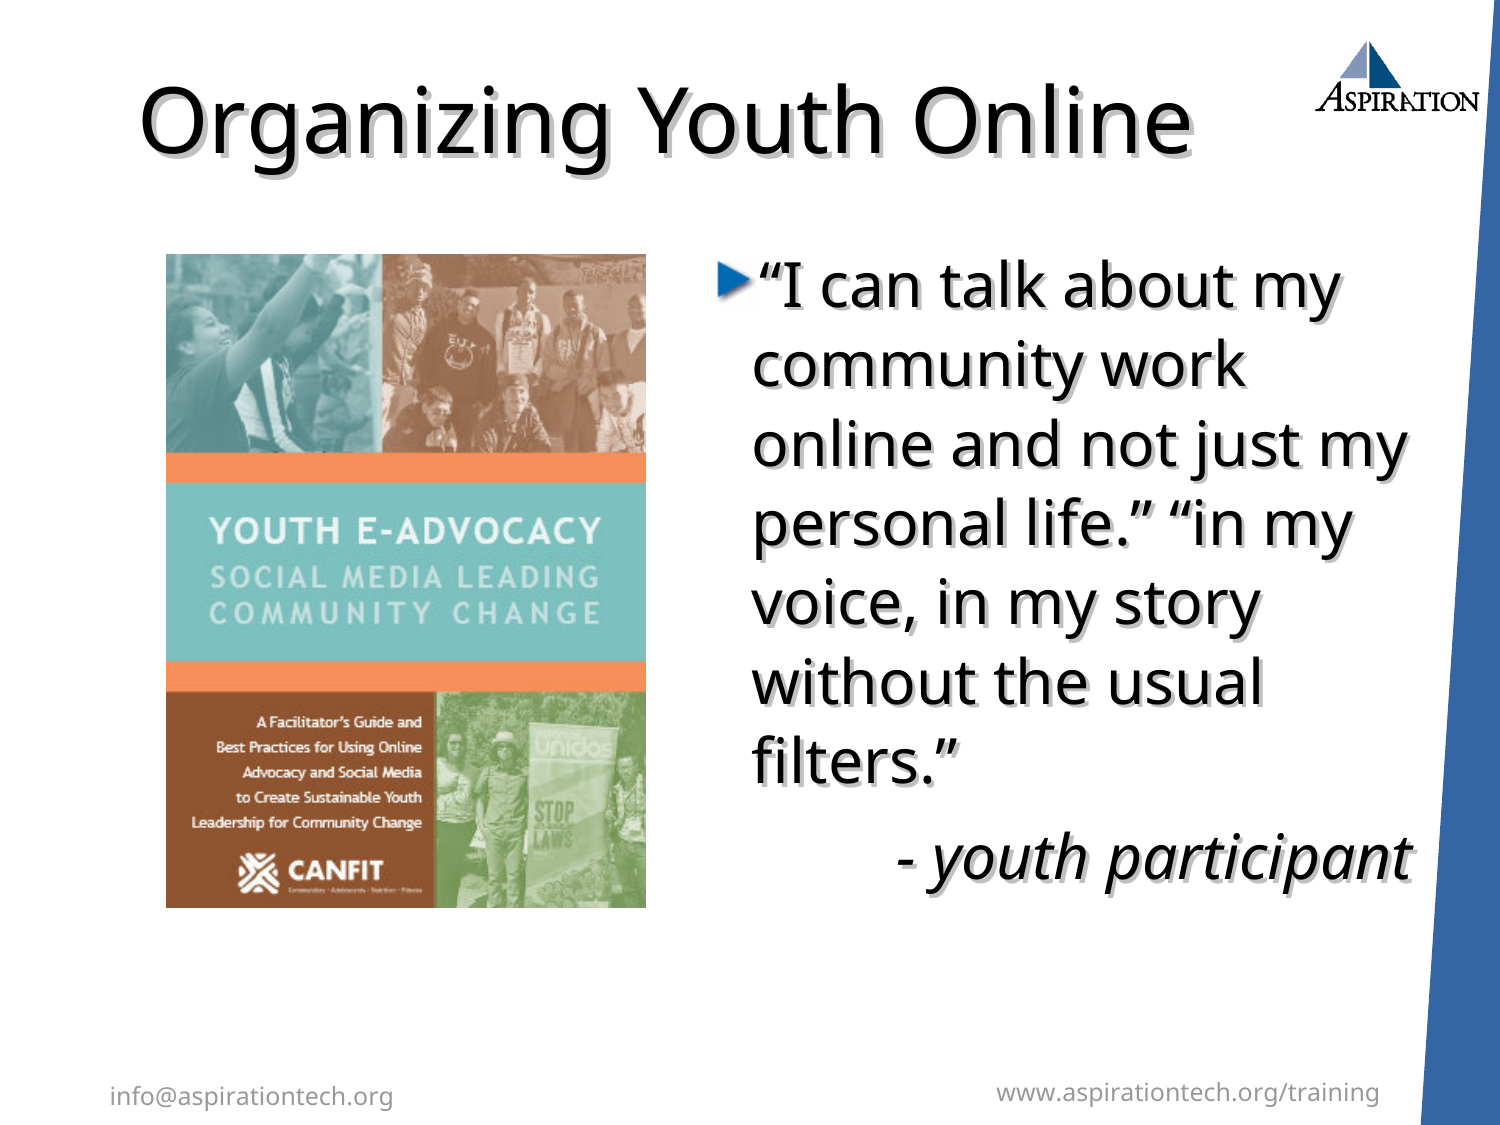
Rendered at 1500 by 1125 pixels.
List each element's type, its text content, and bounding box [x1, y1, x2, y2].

picture [715, 257, 760, 307]
text_box “I can talk about my community work online and not just my personal life.” “in my voice, in my story without the usual filters.” - youth participant [659, 240, 1414, 893]
picture [1315, 41, 1480, 120]
title Organizing Youth Online [49, 19, 1284, 206]
picture [166, 254, 646, 908]
